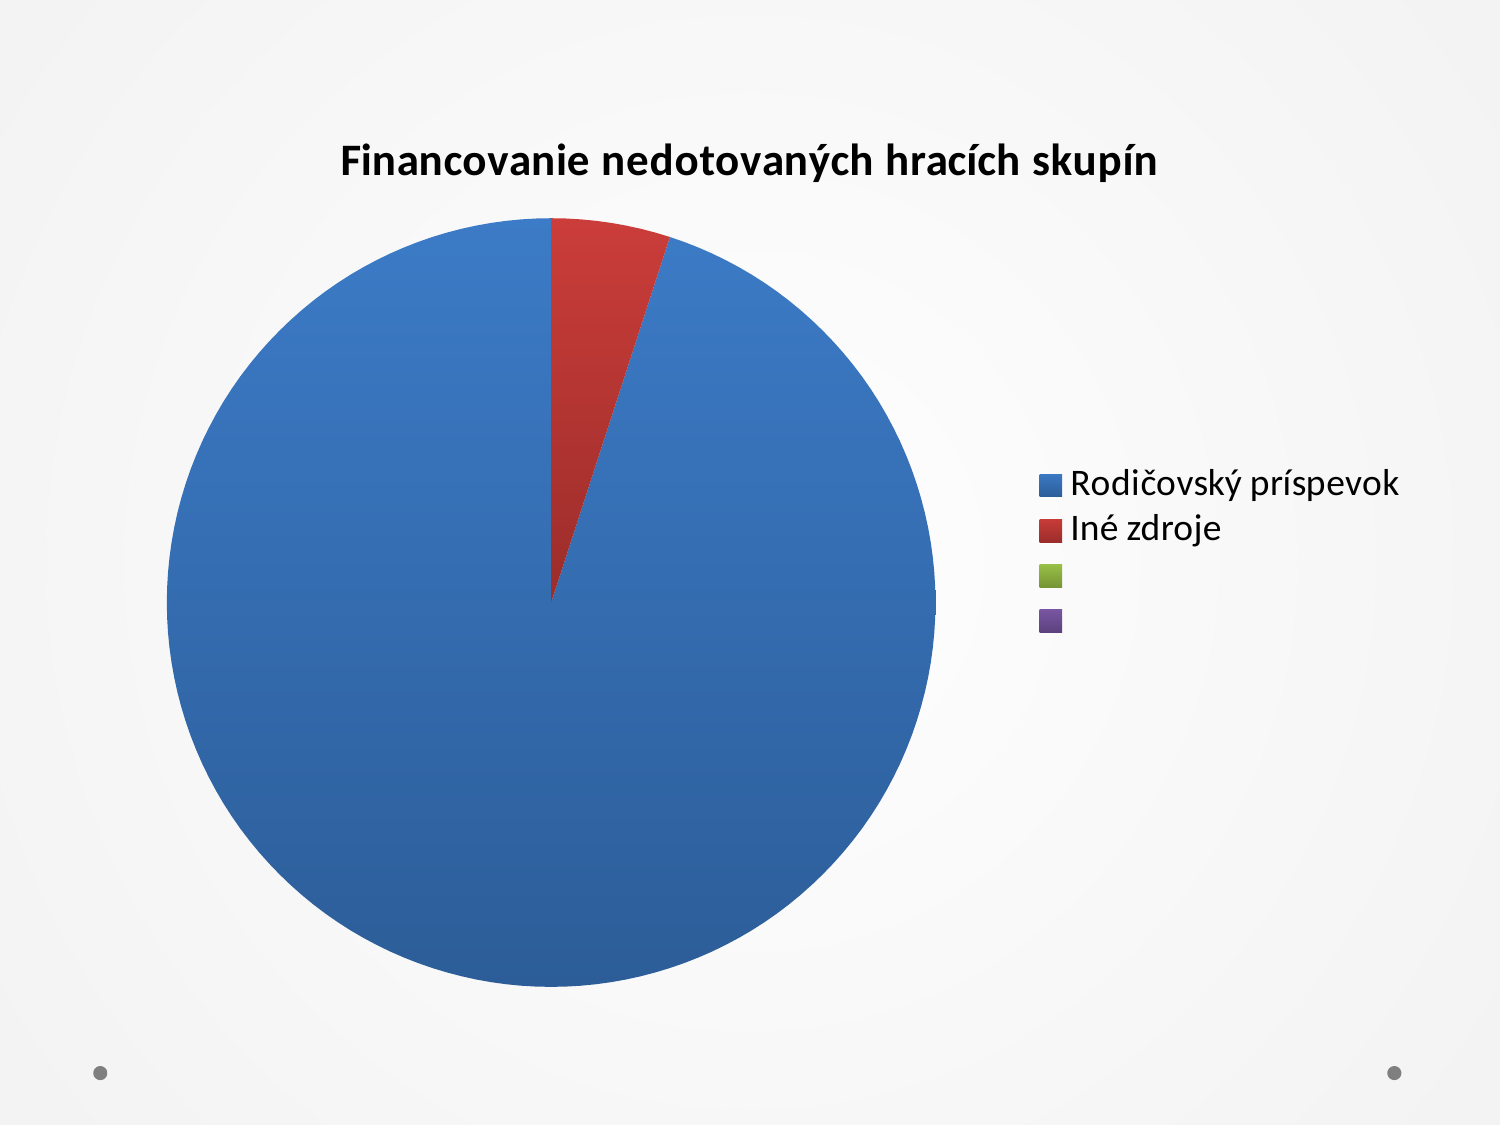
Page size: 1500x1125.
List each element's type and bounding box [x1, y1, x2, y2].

chart [75, 101, 1426, 1005]
